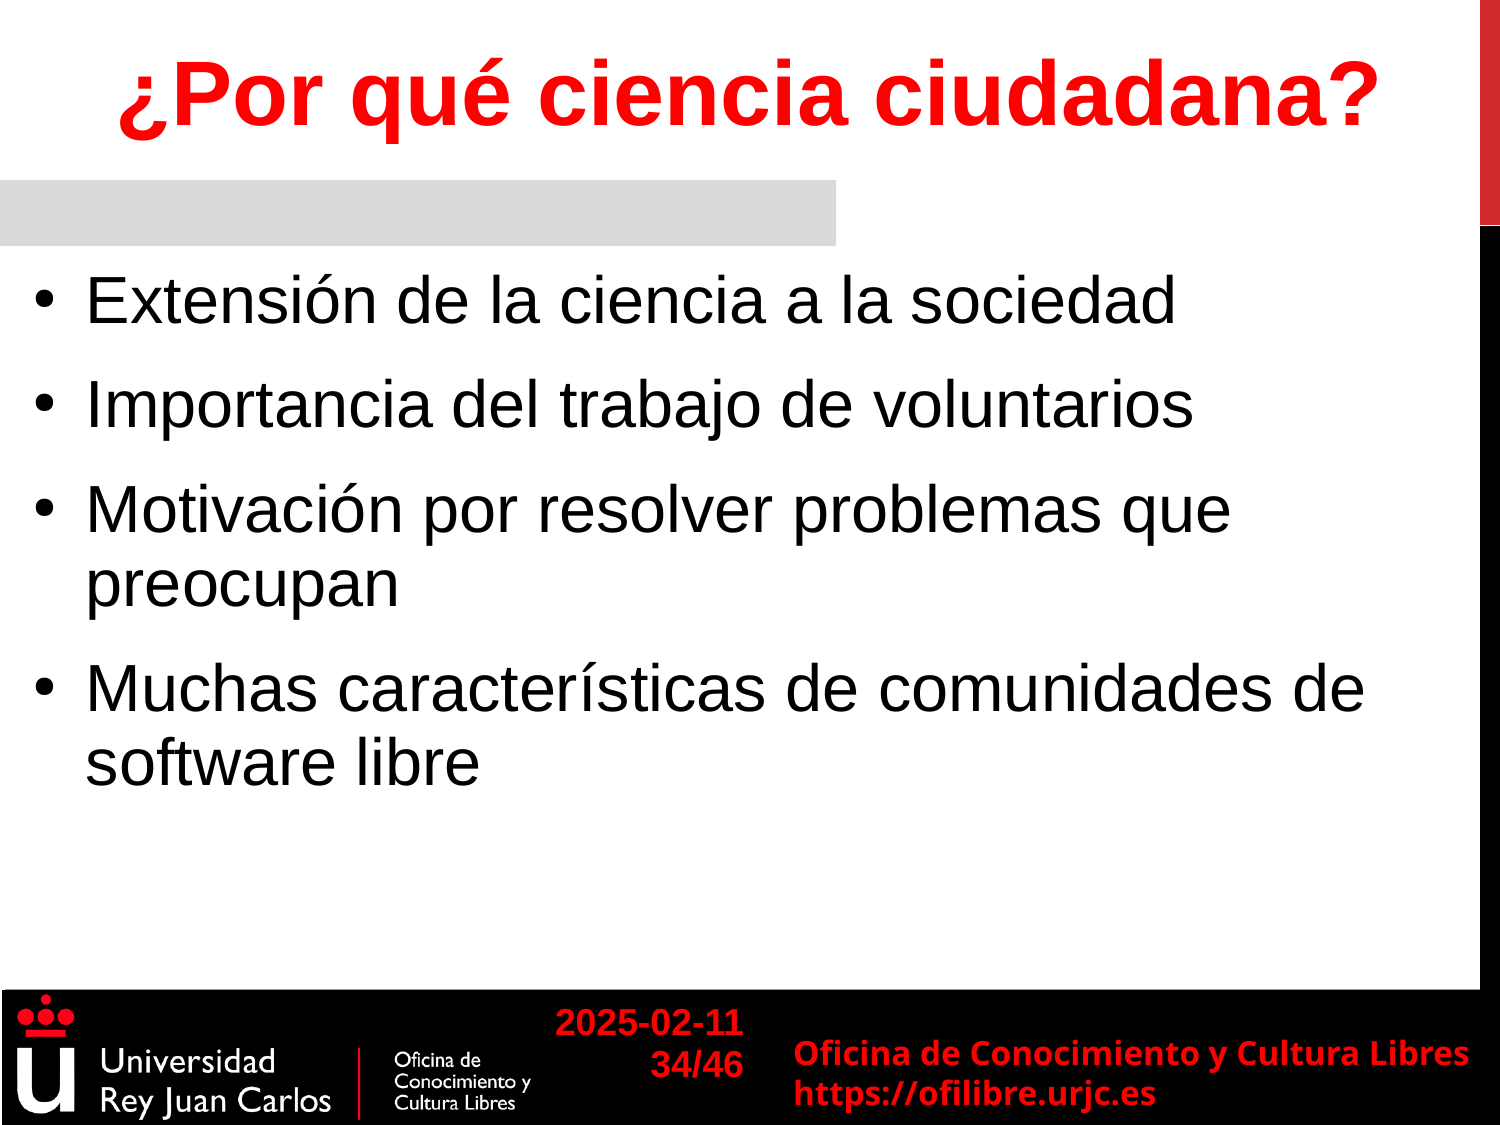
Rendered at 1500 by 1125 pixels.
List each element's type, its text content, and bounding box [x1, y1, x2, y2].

list Extensión de la ciencia a la sociedad Importancia del trabajo de voluntarios Motivación por resolver problemas que preocupan Muchas características de comunidades de software libre [15, 263, 1486, 931]
title ¿Por qué ciencia ciudadana? [75, 0, 1425, 197]
picture [17, 994, 531, 1120]
